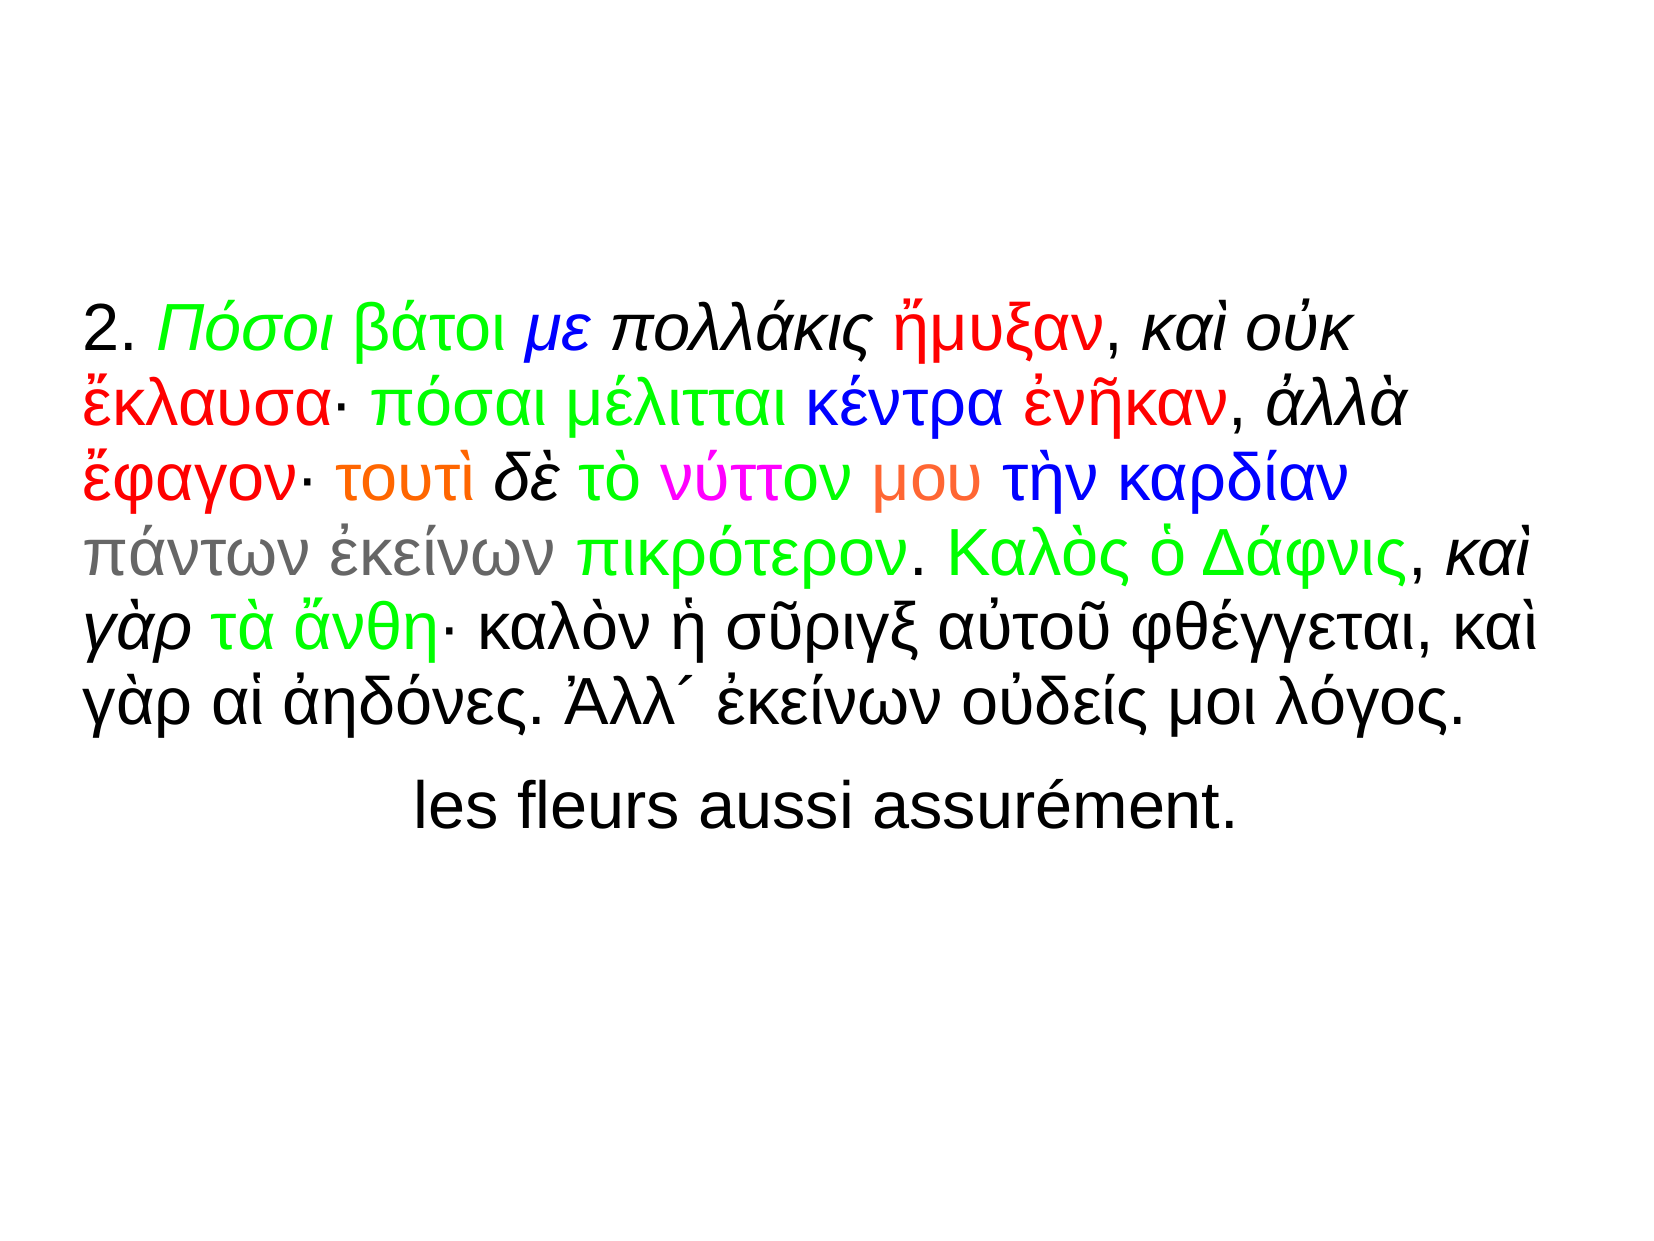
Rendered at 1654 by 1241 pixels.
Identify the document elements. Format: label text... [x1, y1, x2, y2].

list 2. Πόσοι βάτοι με πολλάκις ἤμυξαν, καὶ οὐκ ἔκλαυσα· πόσαι μέλιτται κέντρα ἐνῆκαν, ἀλλὰ ἔφαγον· τουτὶ δὲ τὸ νύττον μου τὴν καρδίαν πάντων ἐκείνων πικρότερον. Καλὸς ὁ Δάφνις, καὶ γὰρ τὰ ἄνθη· καλὸν ἡ σῦριγξ αὐτοῦ φθέγγεται, καὶ γὰρ αἱ ἀηδόνες. Ἀλλ´ ἐκείνων οὐδείς μοι λόγος. les fleurs aussi assurément. [82, 290, 1571, 1109]
